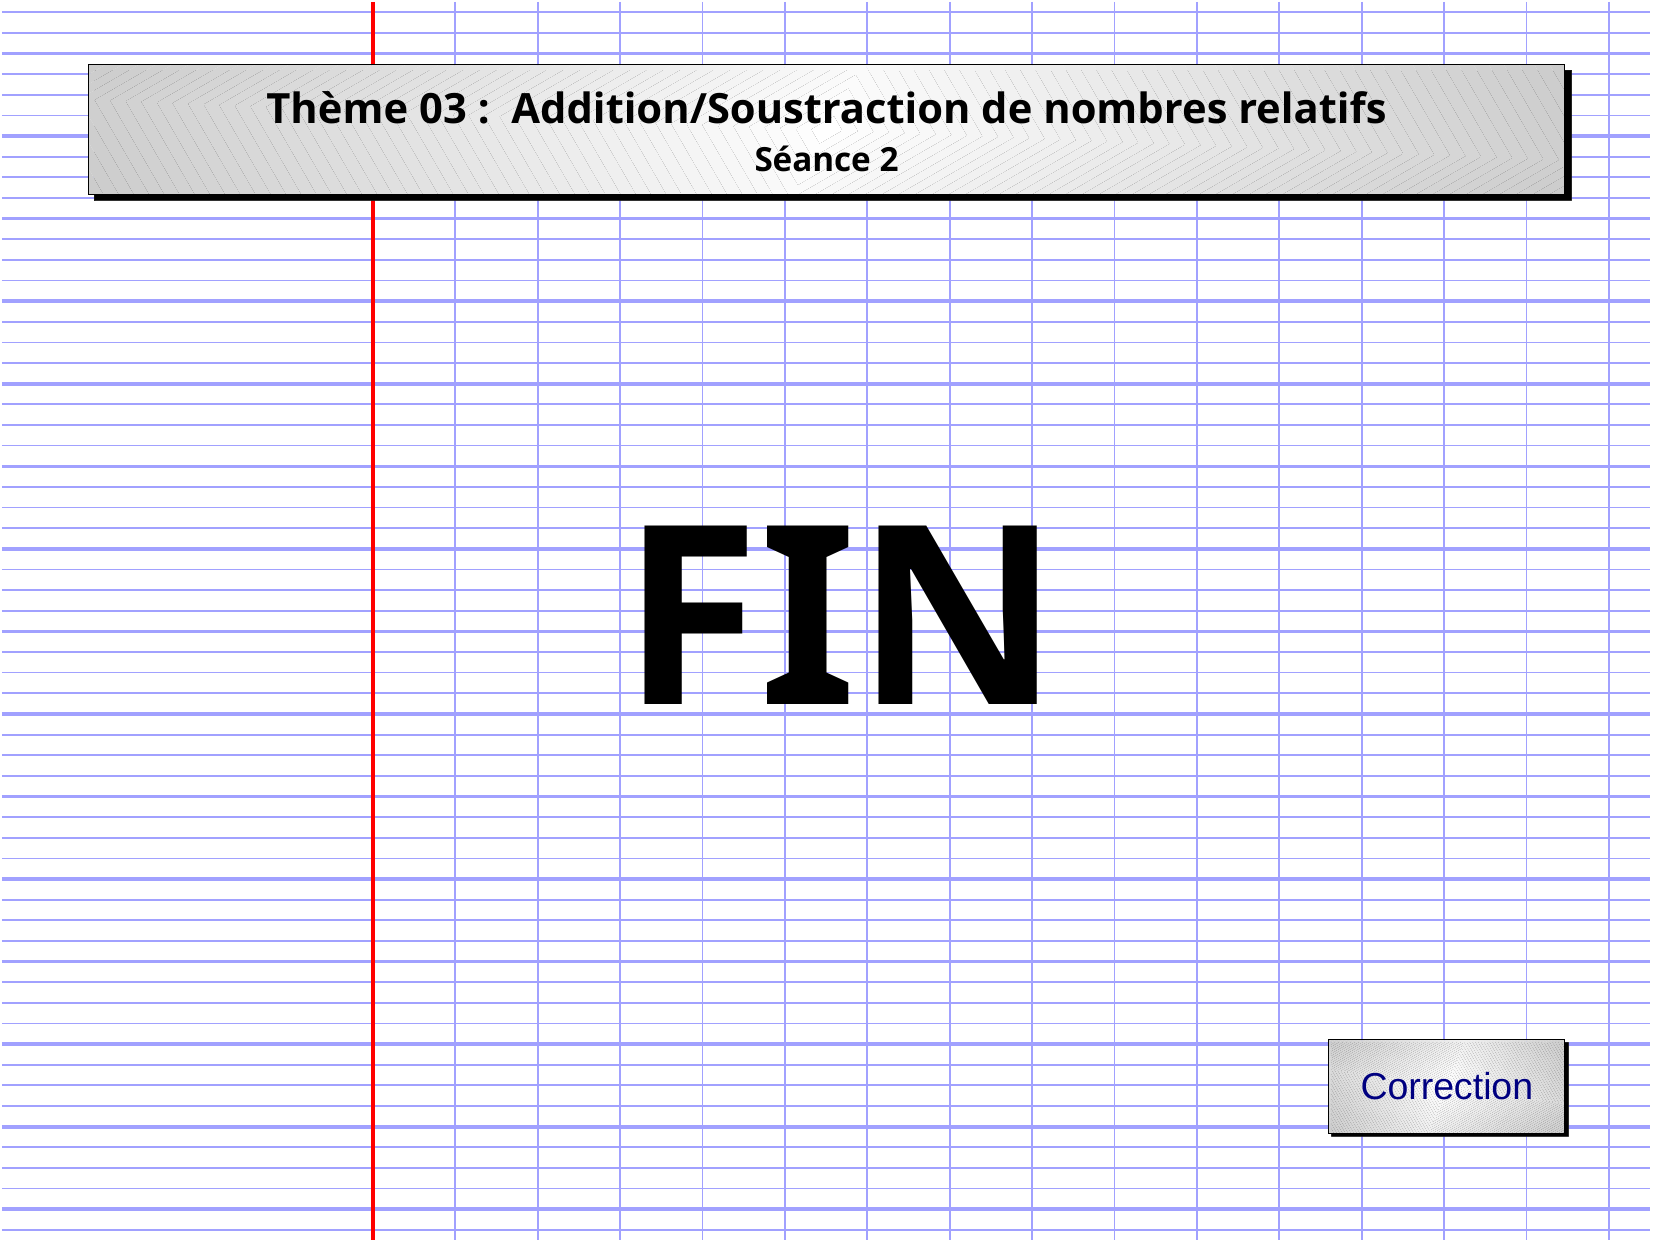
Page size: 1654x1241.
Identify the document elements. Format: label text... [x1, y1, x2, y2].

picture [0, 0, 1654, 1241]
text_box FIN [413, 429, 1270, 798]
text_box Correction [1328, 1039, 1565, 1134]
text_box Thème 03 : Addition/Soustraction de nombres relatifs Séance 2 [88, 64, 1565, 195]
